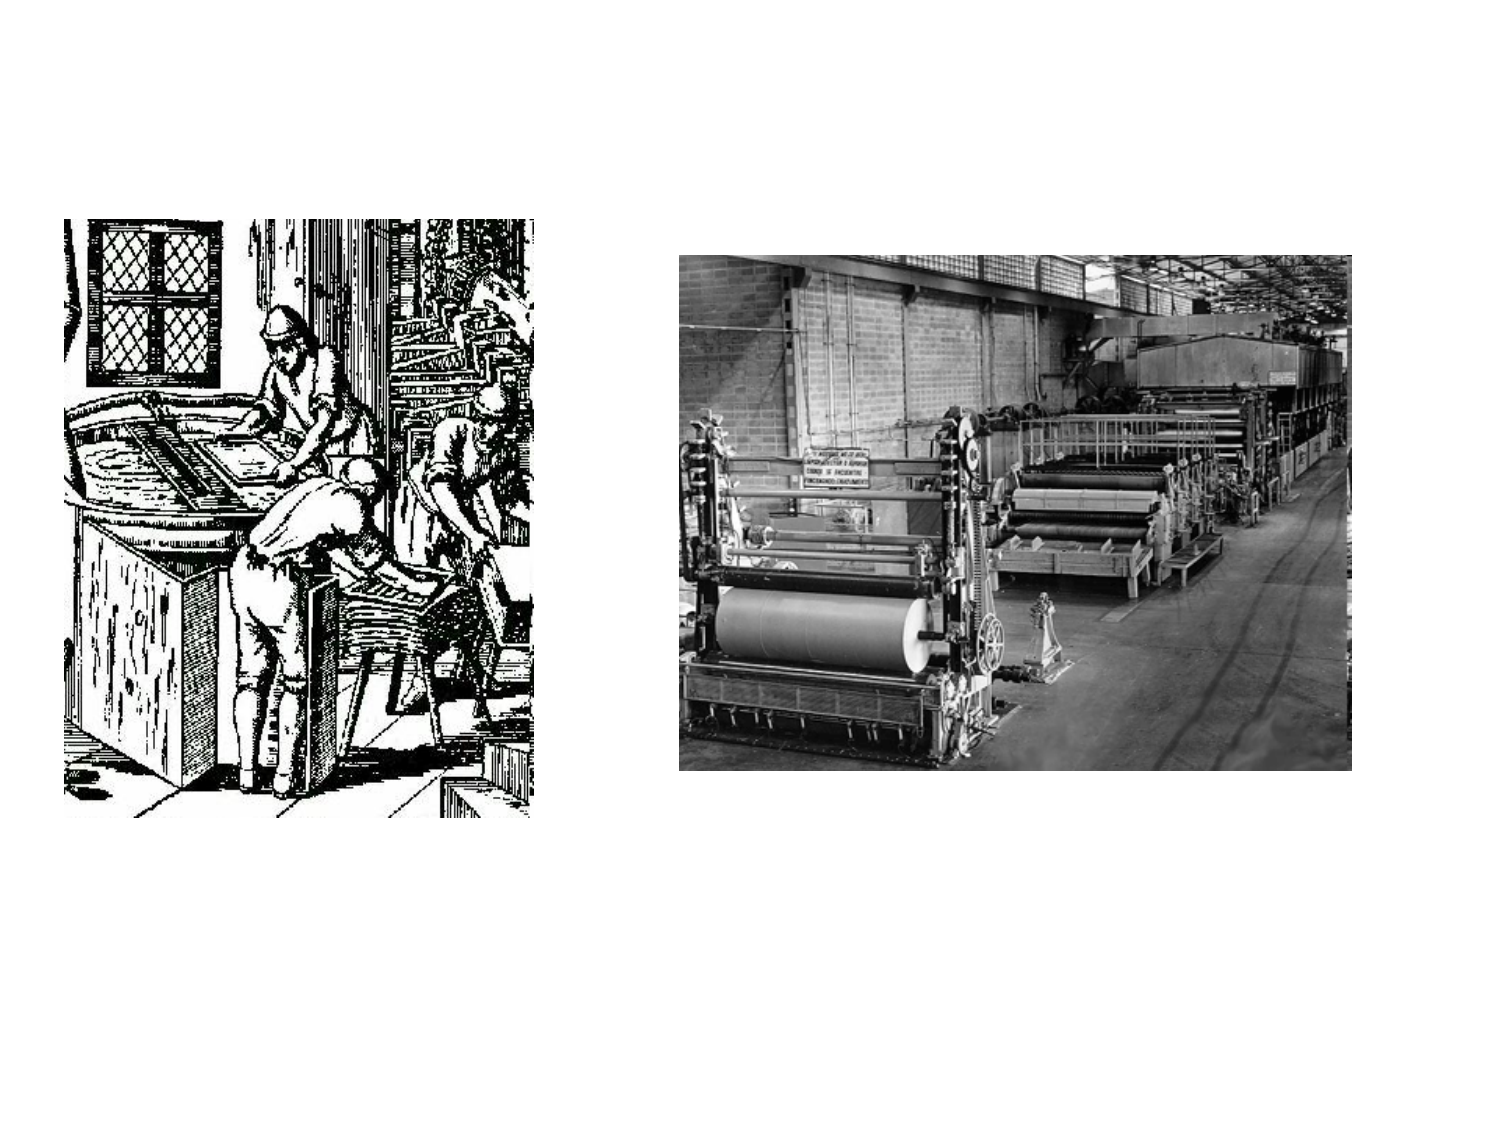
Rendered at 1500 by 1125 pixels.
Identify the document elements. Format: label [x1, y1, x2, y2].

picture [679, 255, 1352, 772]
picture [64, 219, 534, 818]
